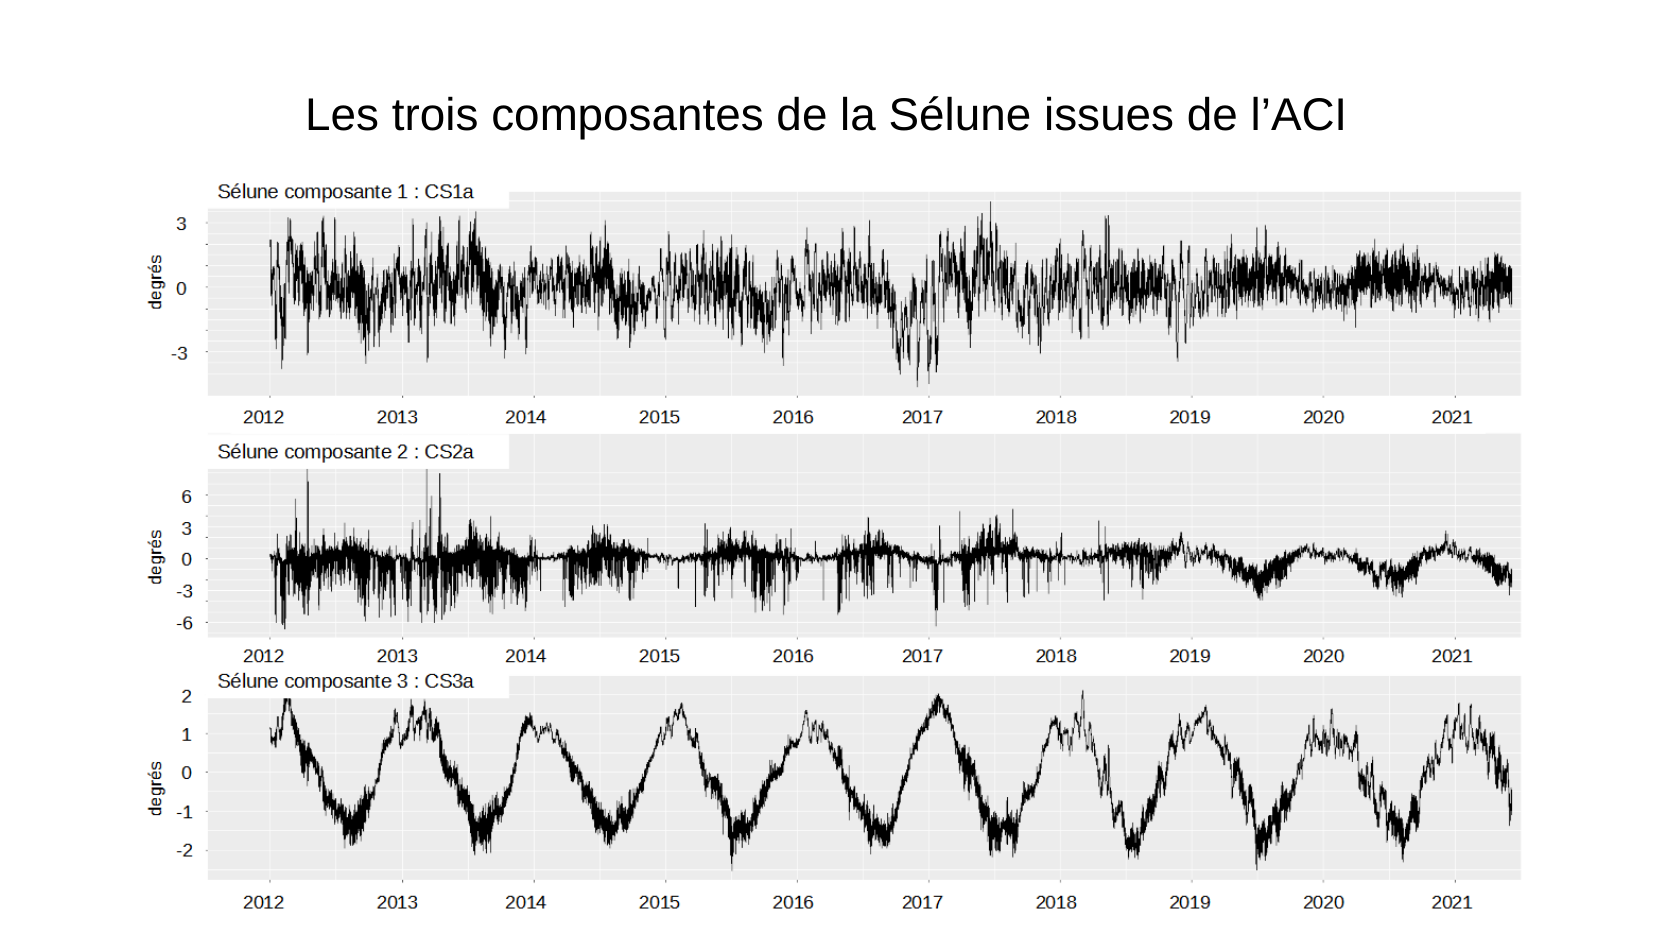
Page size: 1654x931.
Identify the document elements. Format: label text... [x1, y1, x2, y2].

title Les trois composantes de la Sélune issues de l’ACI [82, 37, 1571, 193]
picture [140, 177, 1527, 916]
